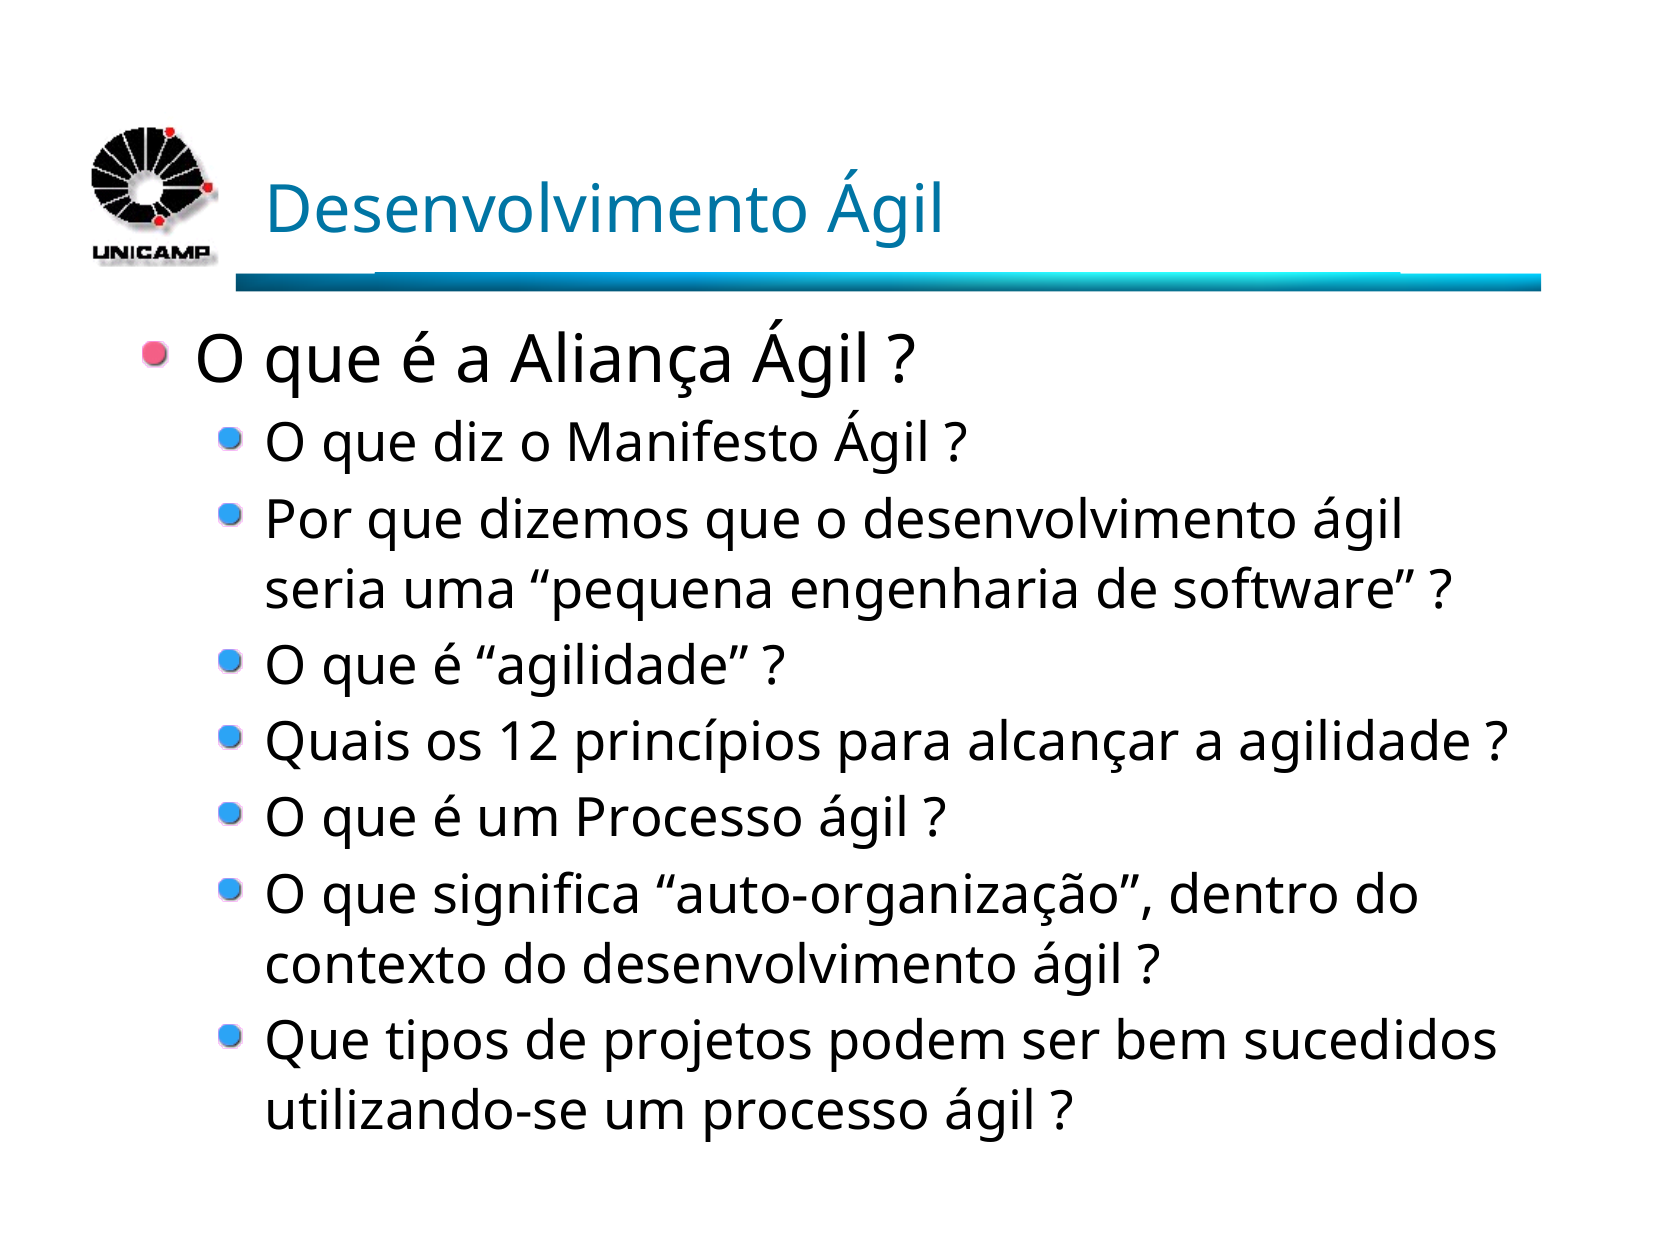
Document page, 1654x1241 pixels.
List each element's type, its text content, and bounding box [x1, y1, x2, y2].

picture [125, 272, 1654, 295]
list O que é a Aliança Ágil ? O que diz o Manifesto Ágil ? Por que dizemos que o desenvolvimento ágil seria uma “pequena engenharia de software” ? O que é “agilidade” ? Quais os 12 princípios para alcançar a agilidade ? O que é um Processo ágil ? O que significa “auto-organização”, dentro do contexto do desenvolvimento ágil ? Que tipos de projetos podem ser bem sucedidos utilizando-se um processo ágil ? [123, 313, 1536, 1133]
title Desenvolvimento Ágil [264, 42, 1534, 250]
